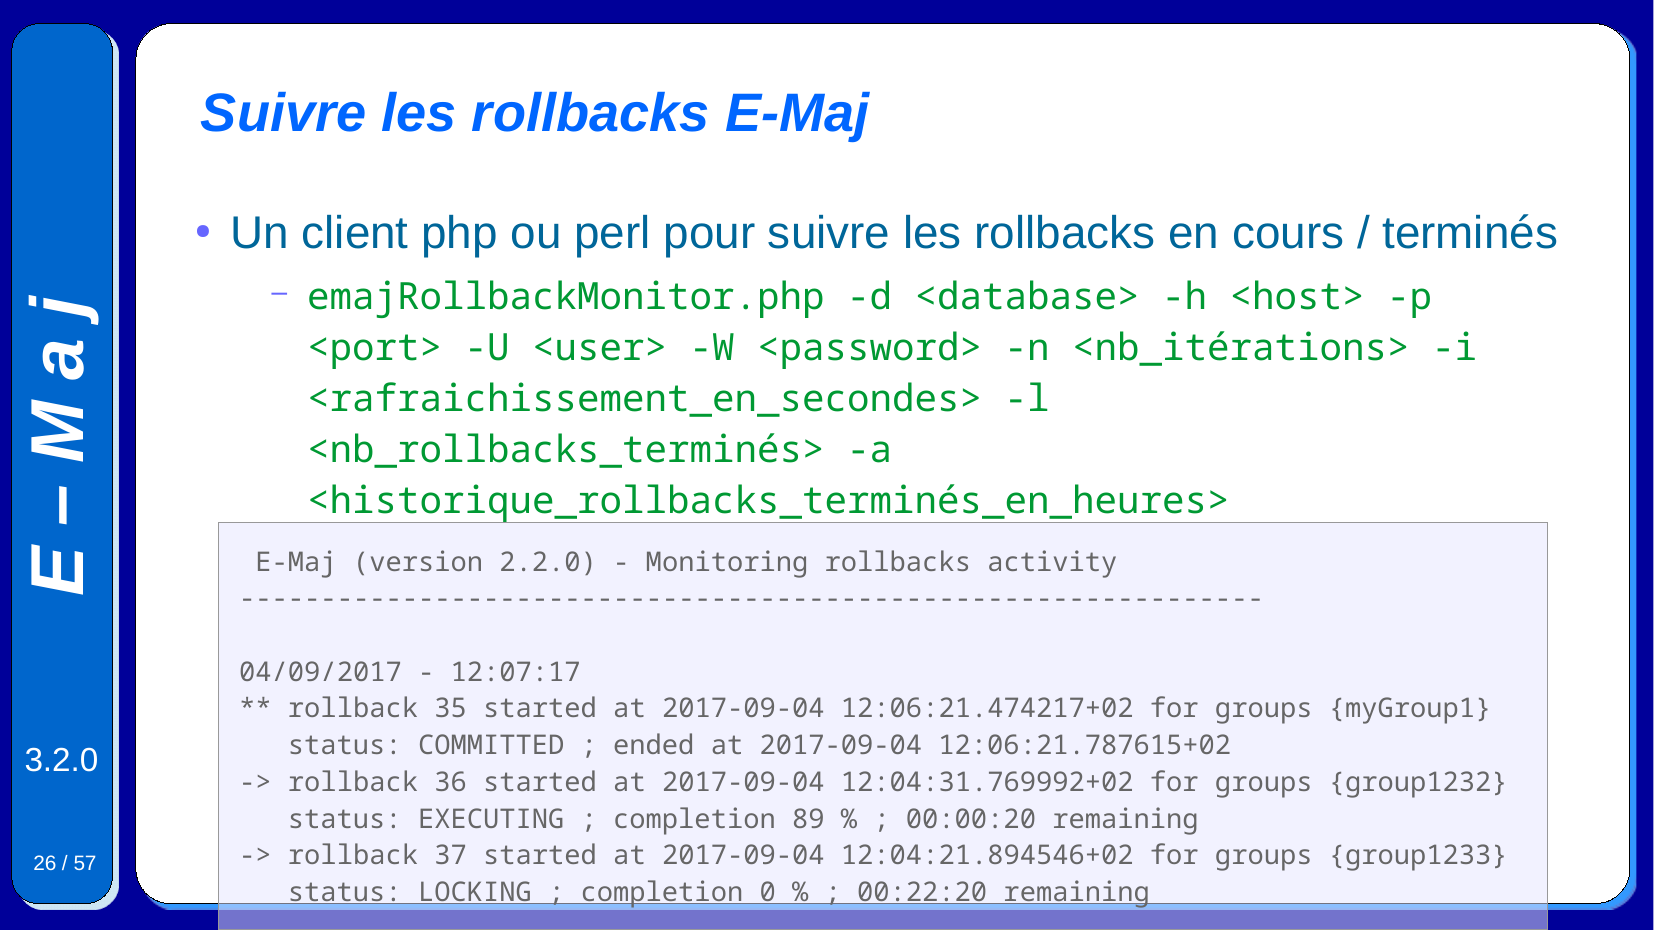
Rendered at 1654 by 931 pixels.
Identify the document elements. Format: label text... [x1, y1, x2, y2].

title Suivre les rollbacks E-Maj [200, 34, 1575, 191]
text_box E-Maj (version 2.2.0) - Monitoring rollbacks activity --------------------------------------------------------------- 04/09/2017 - 12:07:17 ** rollback 35 started at 2017-09-04 12:06:21.474217+02 for groups {myGroup1} status: COMMITTED ; ended at 2017-09-04 12:06:21.787615+02 -> rollback 36 started at 2017-09-04 12:04:31.769992+02 for groups {group1232} status: EXECUTING ; completion 89 % ; 00:00:20 remaining -> rollback 37 started at 2017-09-04 12:04:21.894546+02 for groups {group1233} status: LOCKING ; completion 0 % ; 00:22:20 remaining [218, 522, 1548, 878]
list Un client php ou perl pour suivre les rollbacks en cours / terminés emajRollbackMonitor.php -d <database> -h <host> -p <port> -U <user> -W <password> -n <nb_itérations> -i <rafraichissement_en_secondes> -l <nb_rollbacks_terminés> -a <historique_rollbacks_terminés_en_heures> [177, 206, 1587, 502]
